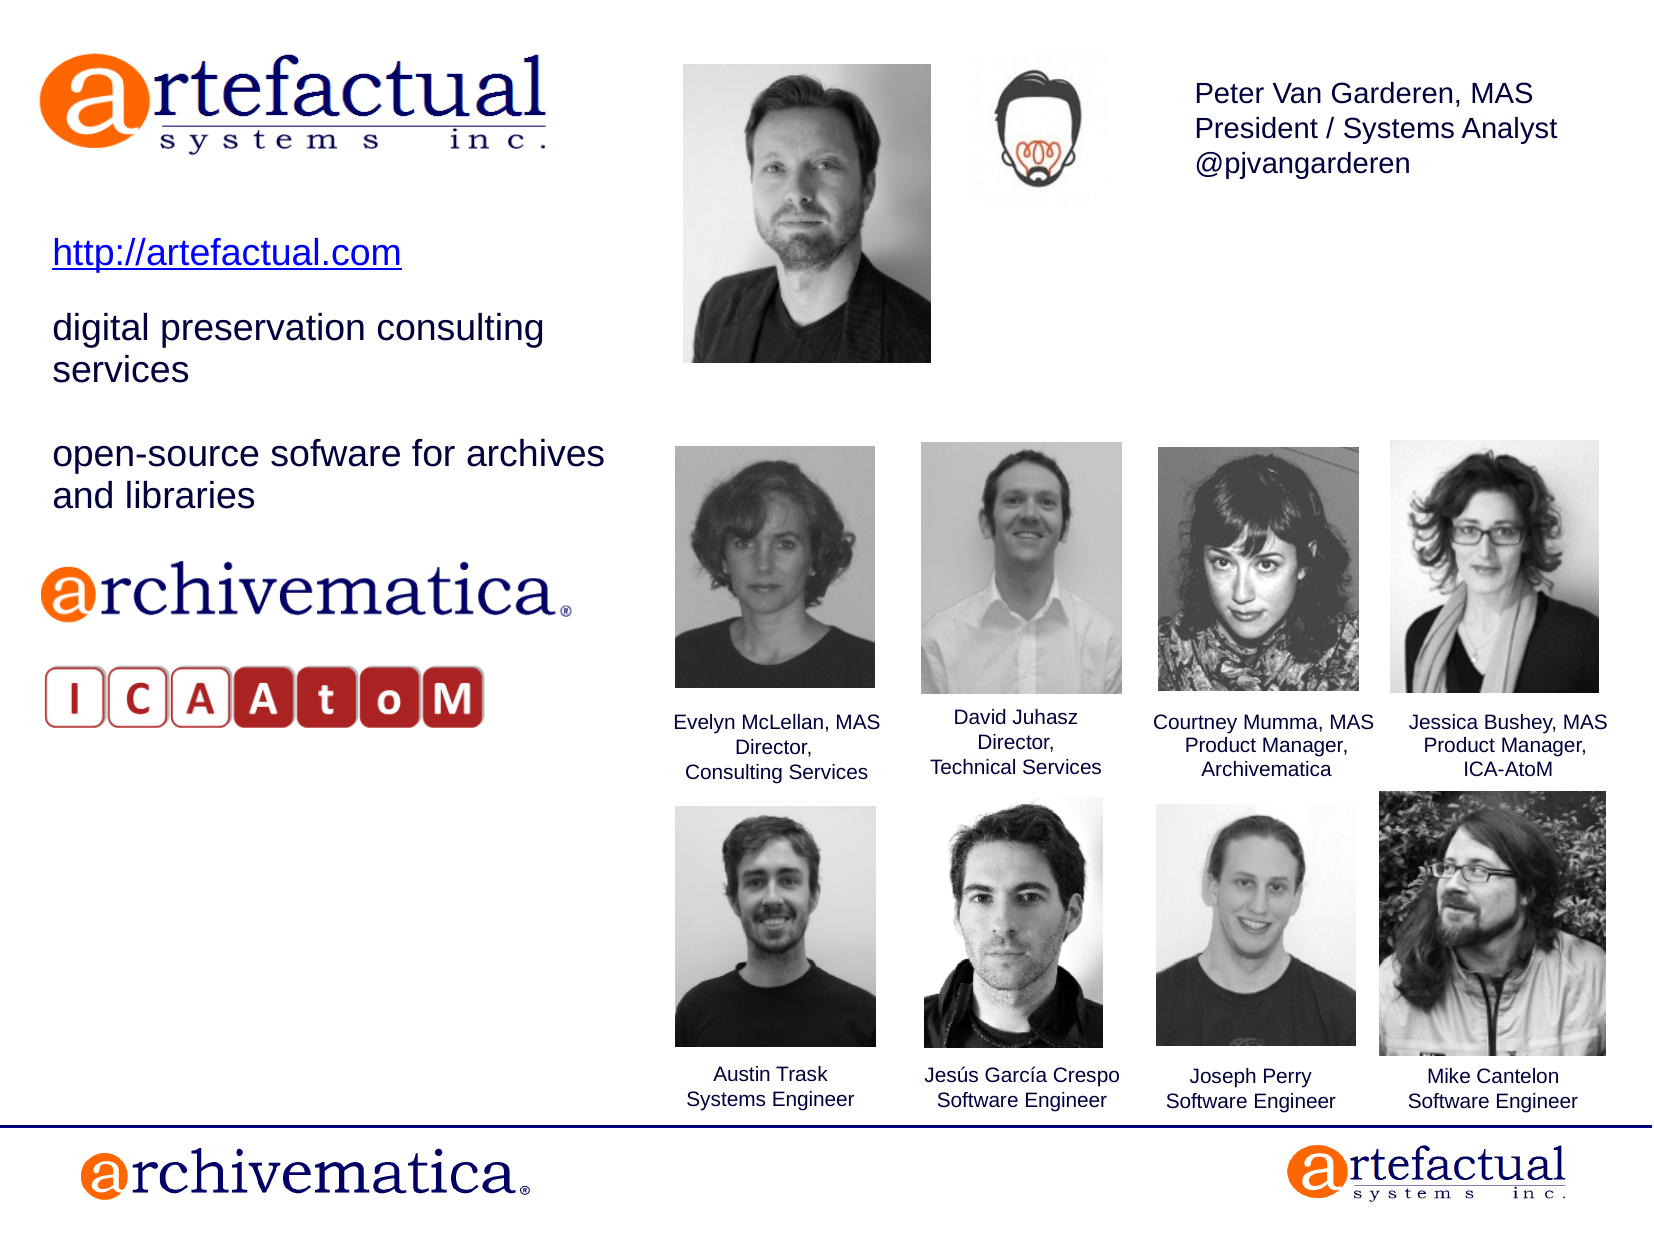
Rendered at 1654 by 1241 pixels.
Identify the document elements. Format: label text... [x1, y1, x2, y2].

picture [1390, 440, 1599, 693]
picture [81, 1133, 531, 1216]
picture [968, 53, 1109, 206]
picture [37, 660, 489, 732]
text_box Joseph Perry Software Engineer [1141, 1055, 1361, 1122]
picture [1158, 447, 1359, 691]
picture [921, 442, 1122, 694]
picture [27, 40, 567, 168]
picture [924, 797, 1103, 1048]
picture [683, 64, 931, 363]
text_box Evelyn McLellan, MAS Director, Consulting Services [671, 700, 883, 767]
text_box Jessica Bushey, MAS Product Manager, ICA-AtoM [1402, 703, 1632, 789]
picture [1156, 804, 1356, 1046]
picture [675, 806, 876, 1048]
text_box Courtney Mumma, MAS Product Manager, Archivematica [1131, 703, 1402, 789]
text_box http://artefactual.com digital preservation consulting services open-source sofware for archives and libraries [37, 224, 669, 590]
text_box Jesús García Crespo Software Engineer [899, 1053, 1145, 1120]
picture [41, 544, 574, 642]
picture [1379, 791, 1606, 1056]
picture [675, 446, 875, 688]
text_box Peter Van Garderen, MAS President / Systems Analyst @pjvangarderen [1179, 66, 1401, 126]
text_box Austin Trask Systems Engineer [662, 1053, 879, 1119]
text_box David Juhasz Director, Technical Services [906, 696, 1126, 762]
text_box Mike Cantelon Software Engineer [1383, 1056, 1603, 1122]
picture [1280, 1137, 1577, 1209]
